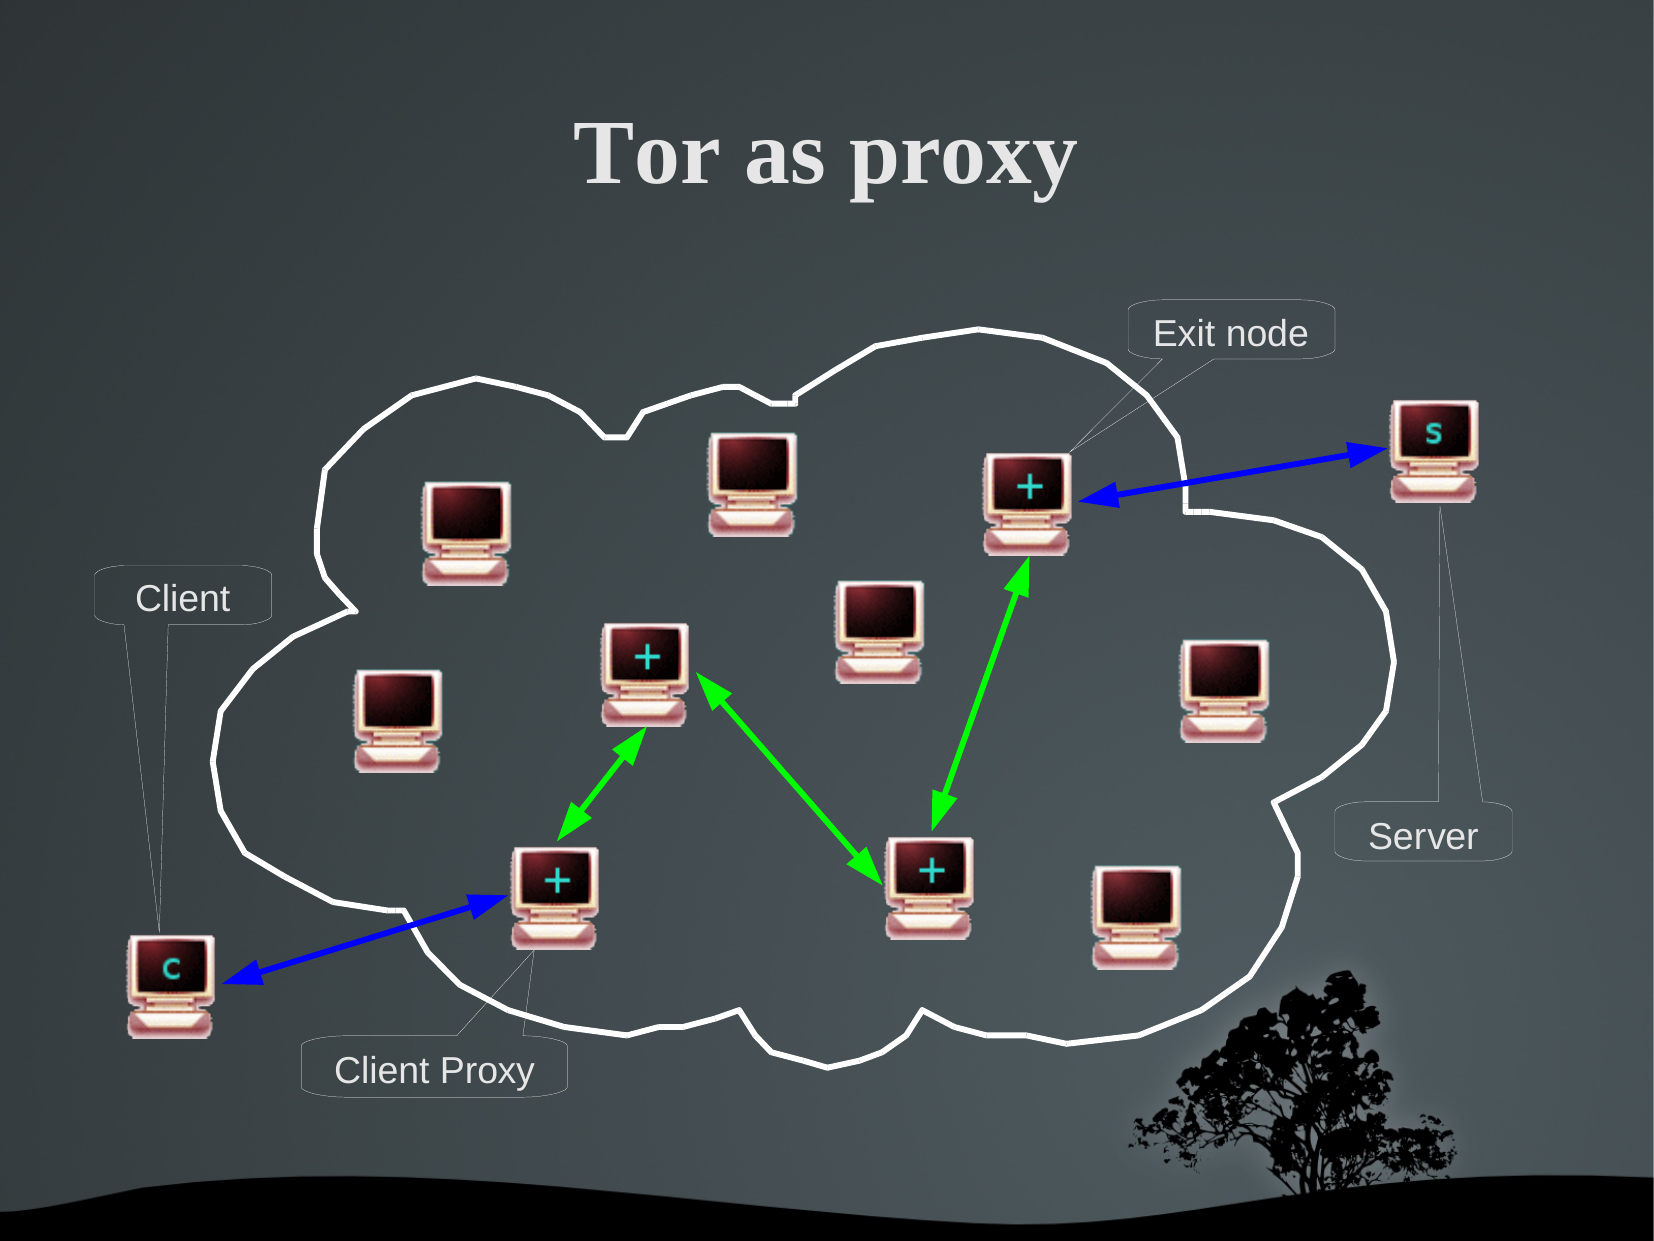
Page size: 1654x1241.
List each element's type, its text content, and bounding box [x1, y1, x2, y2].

chart [82, 290, 1571, 1109]
title Tor as proxy [82, 49, 1571, 257]
picture [0, 0, 1654, 1241]
